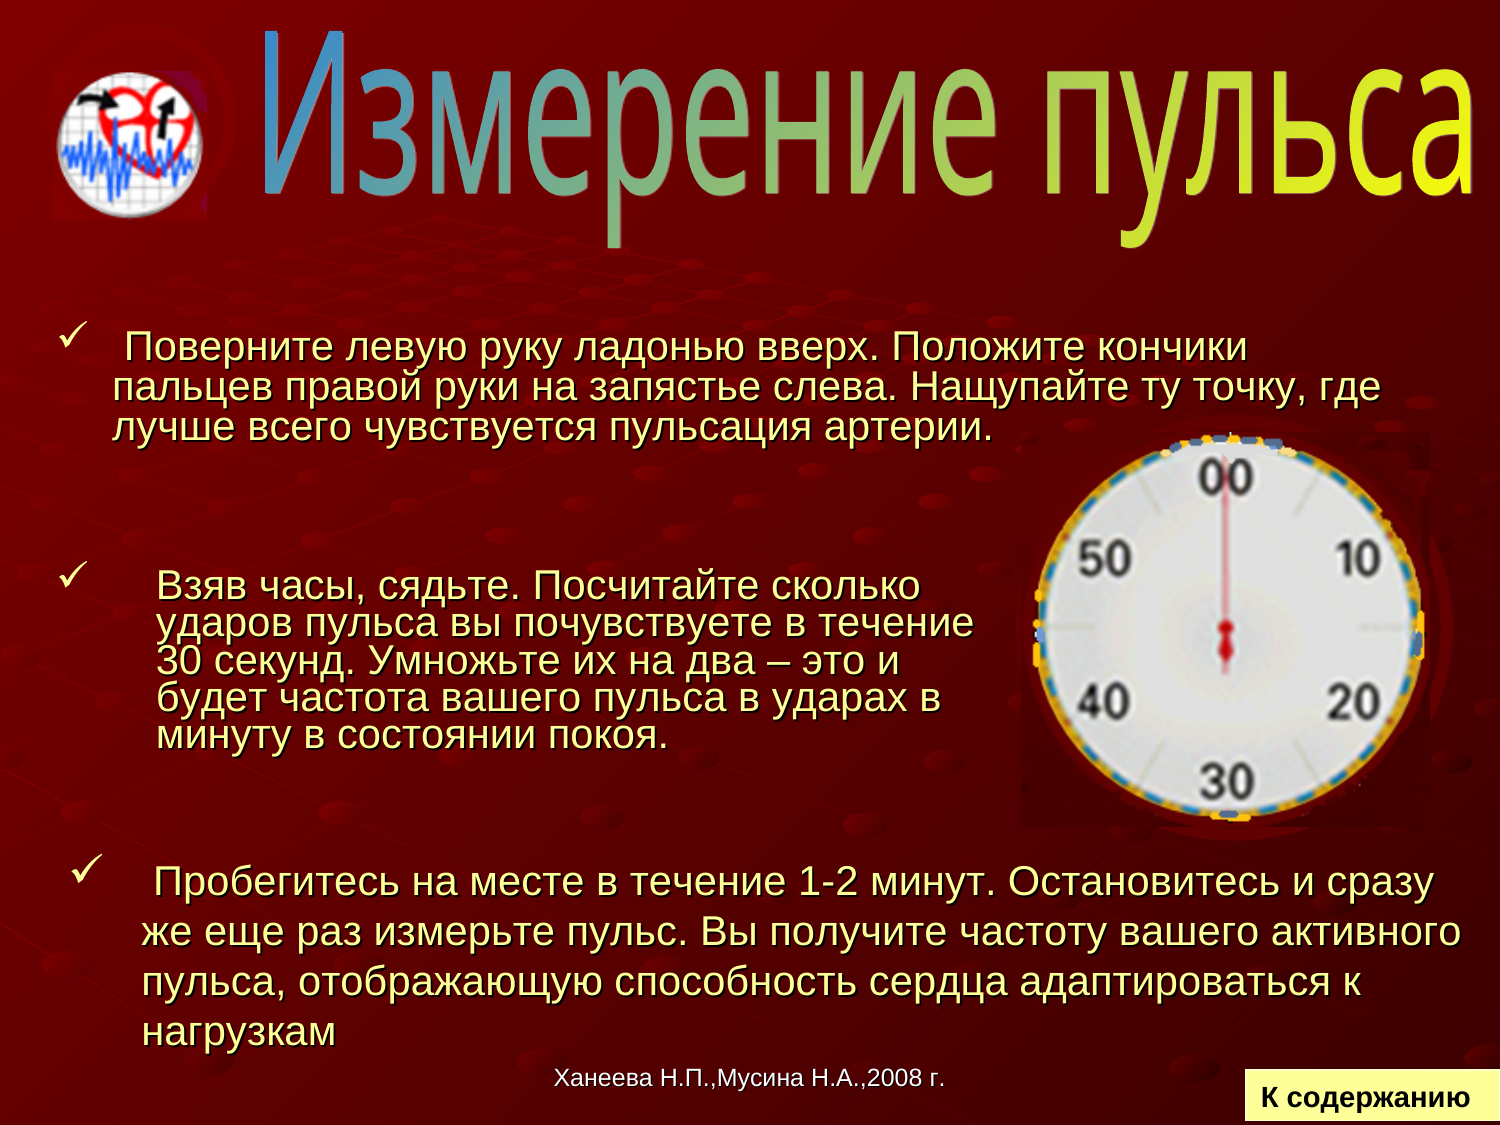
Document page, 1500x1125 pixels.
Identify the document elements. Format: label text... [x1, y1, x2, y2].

picture [53, 71, 207, 221]
text_box Поверните левую руку ладонью вверх. Положите кончики пальцев правой руки на запястье слева. Нащупайте ту точку, где лучше всего чувствуется пульсация артерии. [41, 320, 1424, 457]
text_box Измерение пульса [1273, 71, 1335, 194]
text_box Измерение пульса [932, 69, 995, 196]
text_box Измерение пульса [1119, 71, 1188, 248]
text_box Пробегитесь на месте в течение 1-2 минут. Остановитесь и сразу же еще раз измерьте пульс. Вы получите частоту вашего активного пульса, отображающую способность сердца адаптироваться к нагрузкам [53, 846, 1500, 1062]
text_box Измерение пульса [528, 69, 590, 196]
text_box Измерение пульса [359, 69, 415, 196]
text_box Измерение пульса [1186, 71, 1252, 195]
text_box Измерение пульса [265, 30, 343, 194]
text_box Измерение пульса [1412, 69, 1471, 196]
picture [1021, 432, 1430, 827]
text_box К содержанию [1246, 1070, 1500, 1121]
text_box Измерение пульса [765, 71, 829, 194]
text_box Измерение пульса [432, 71, 510, 194]
text_box Измерение пульса [1349, 69, 1402, 196]
text_box Измерение пульса [850, 71, 915, 194]
text_box Измерение пульса [1047, 71, 1108, 194]
list Взяв часы, сядьте. Посчитайте сколько ударов пульса вы почувствуете в течение 30 секунд. Умножьте их на два – это и будет частота вашего пульса в ударах в минуту в состоянии покоя. [41, 562, 1004, 835]
text_box Измерение пульса [607, 69, 672, 248]
text_box Измерение пульса [685, 69, 748, 196]
